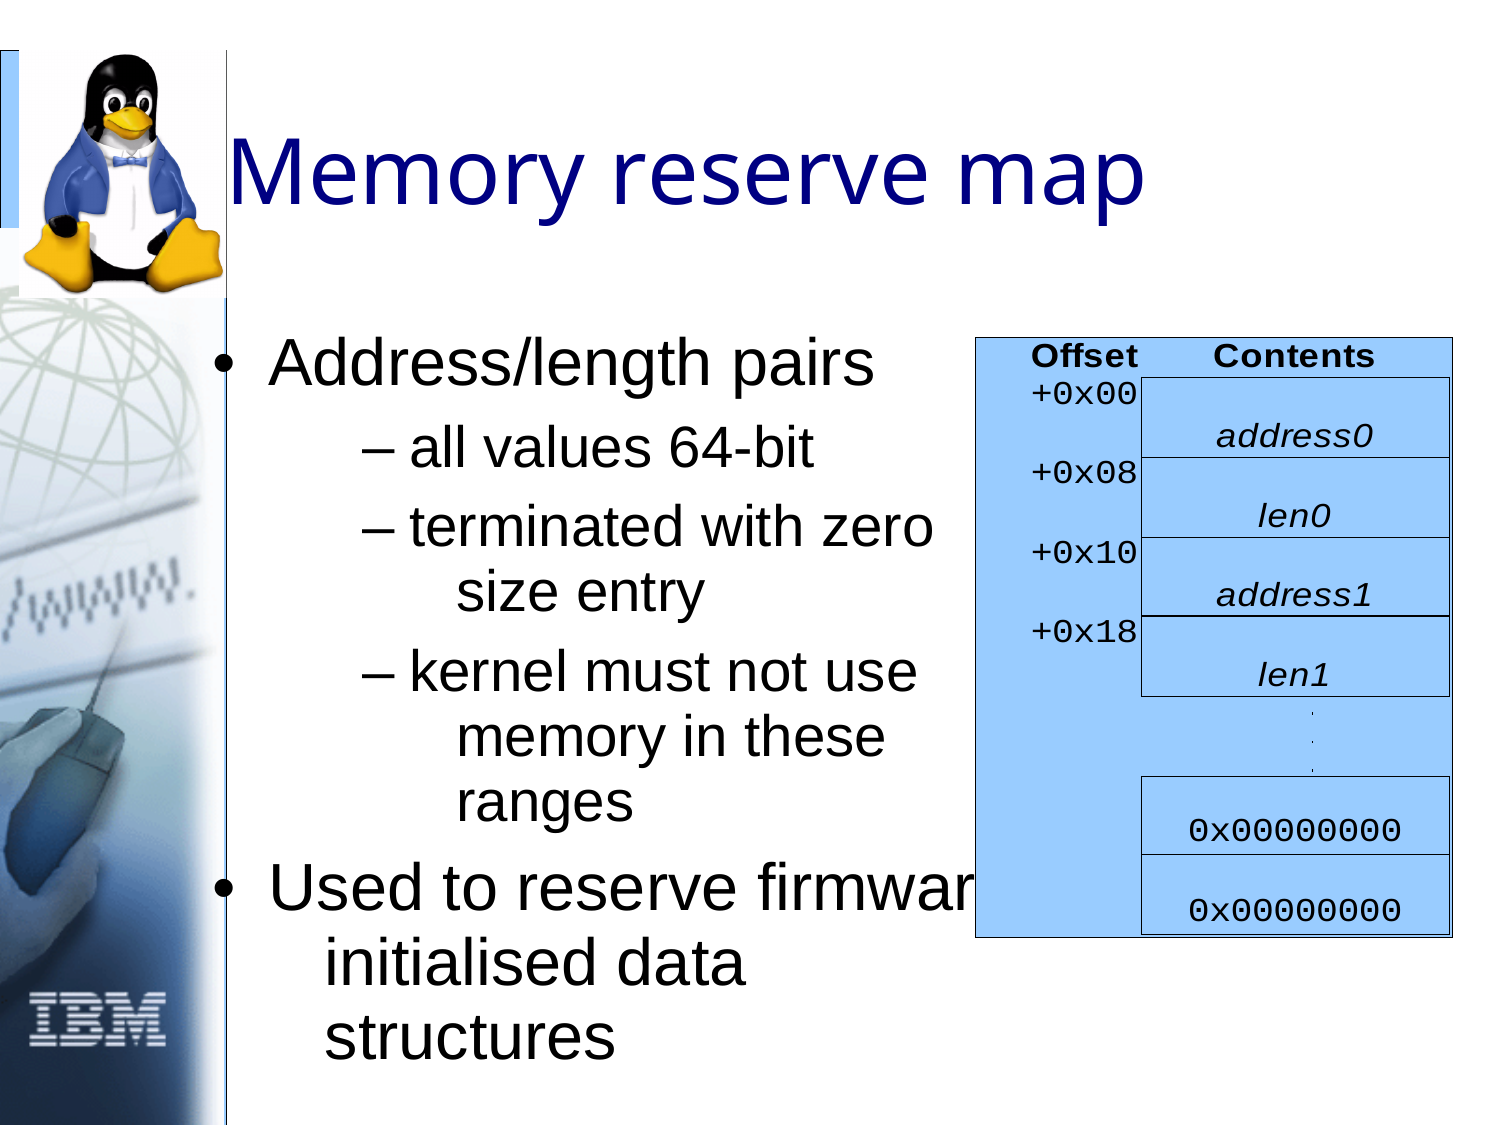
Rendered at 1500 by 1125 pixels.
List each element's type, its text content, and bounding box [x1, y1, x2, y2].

title Memory reserve map [224, 99, 1388, 238]
chart [975, 337, 1453, 938]
list Address/length pairs all values 64-bit terminated with zero size entry kernel must not use memory in these ranges Used to reserve firmware initialised data structures [212, 324, 1051, 1001]
